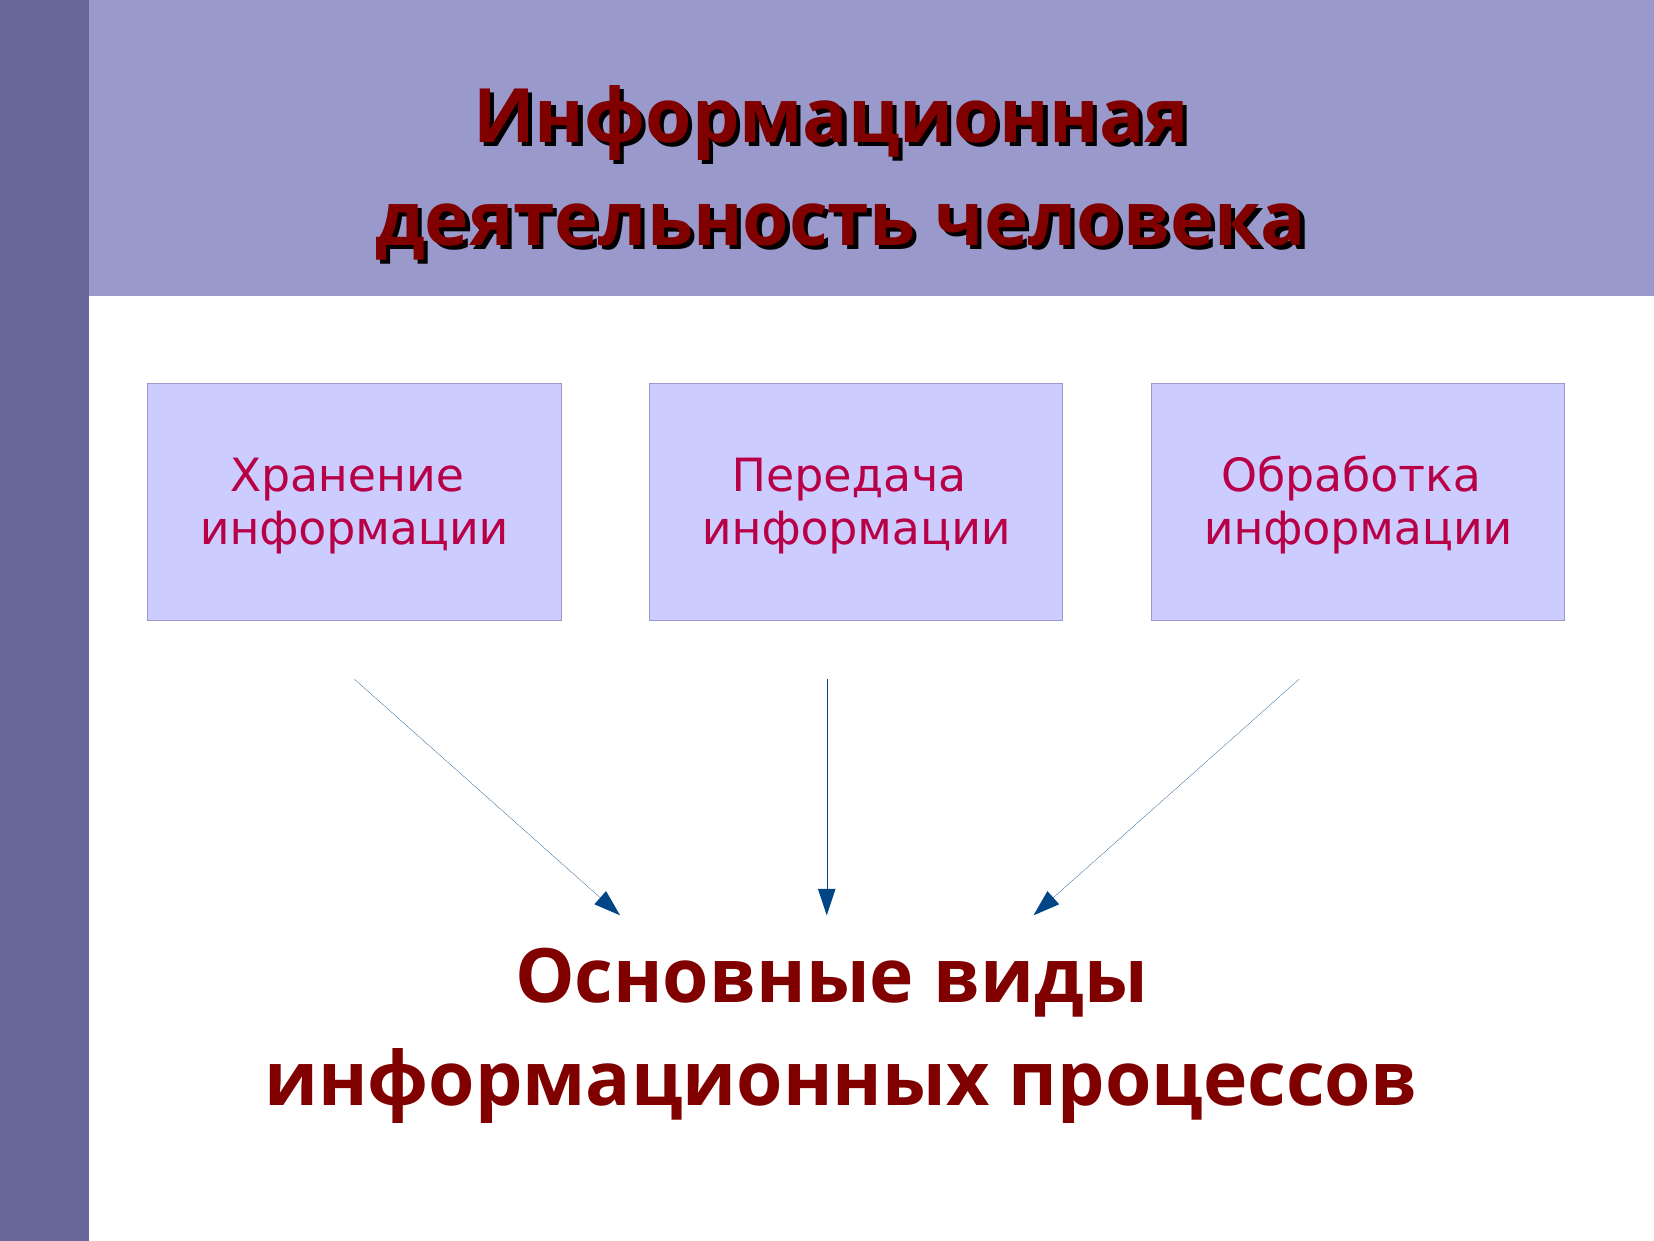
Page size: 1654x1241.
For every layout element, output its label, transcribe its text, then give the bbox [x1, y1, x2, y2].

text_box Хранение информации [147, 383, 562, 621]
text_box Информационная деятельность человека [294, 54, 1388, 296]
text_box Основные виды информационных процессов [88, 915, 1595, 1127]
text_box Передача информации [649, 383, 1063, 621]
text_box Обработка информации [1151, 383, 1565, 621]
